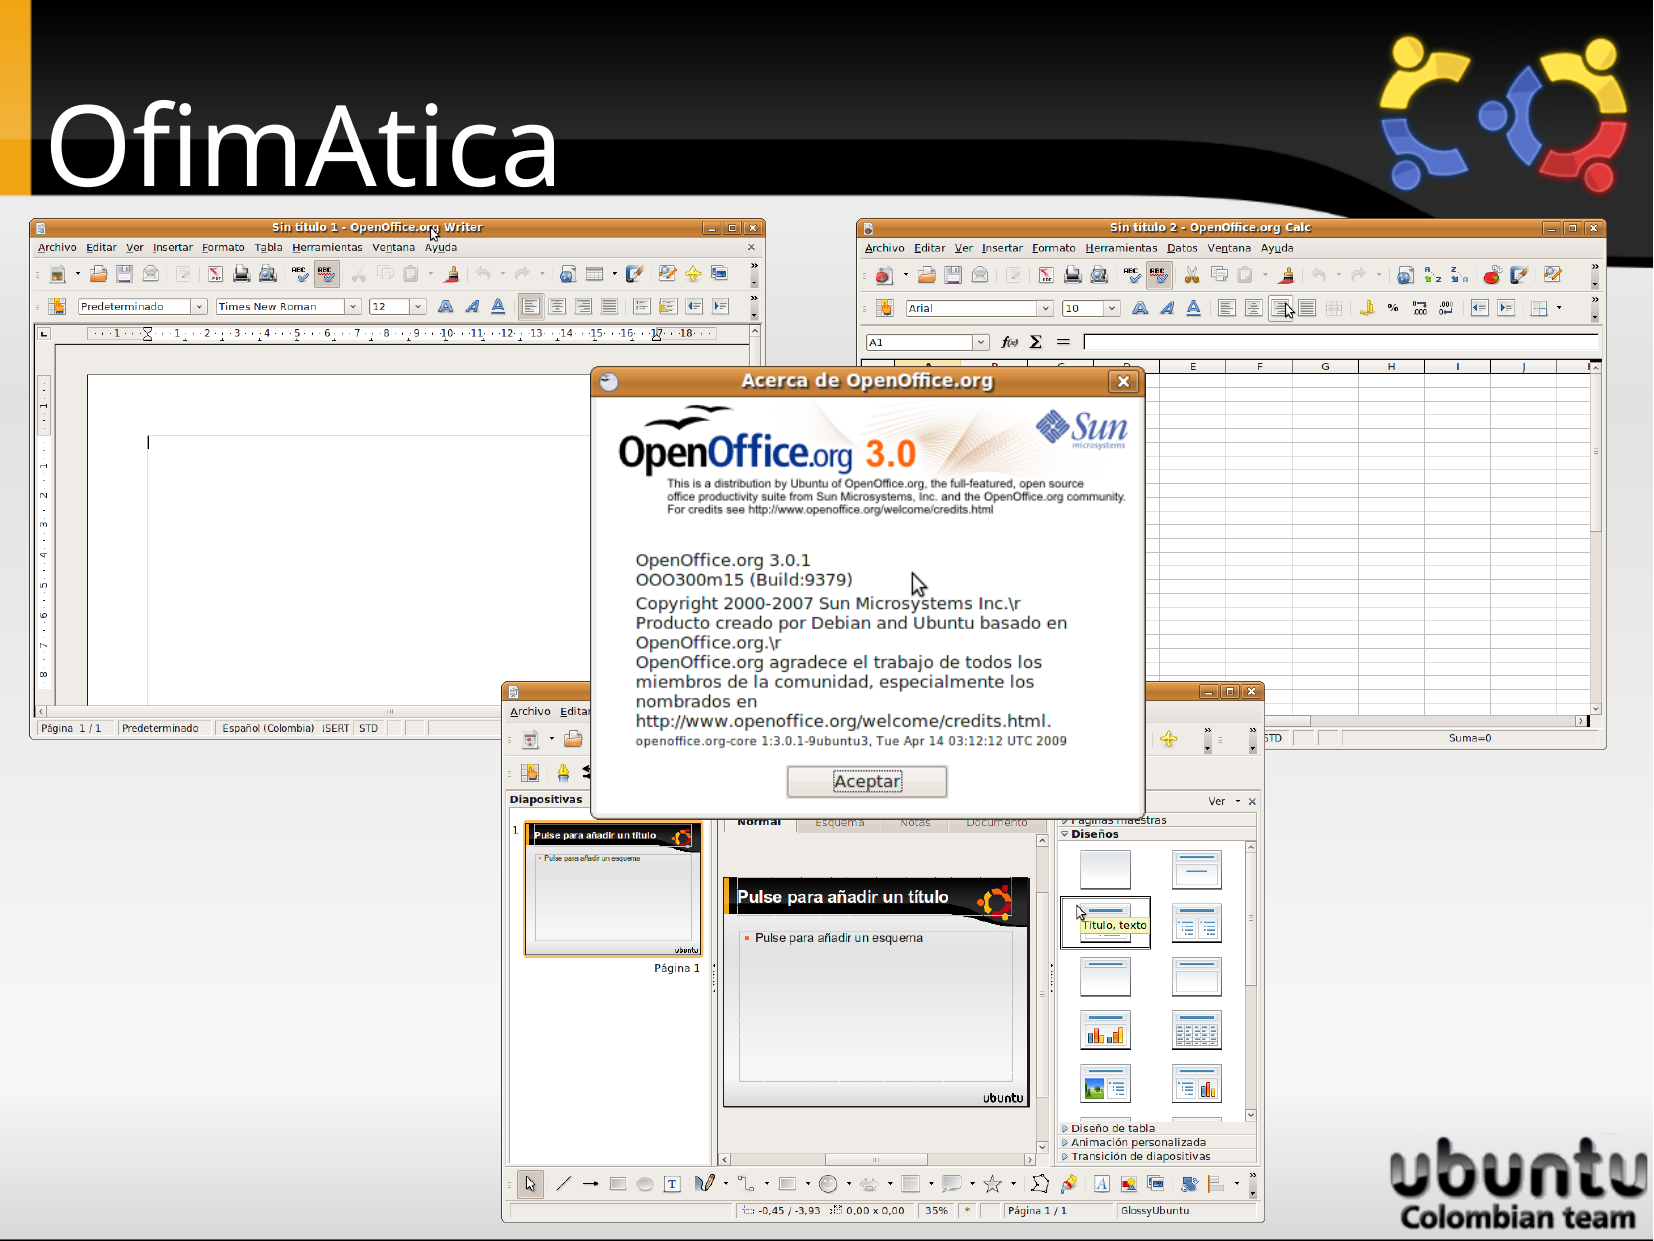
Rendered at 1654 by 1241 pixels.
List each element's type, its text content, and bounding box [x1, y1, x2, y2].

text_box OfimAtica [29, 59, 1418, 207]
picture [0, 0, 1653, 1241]
